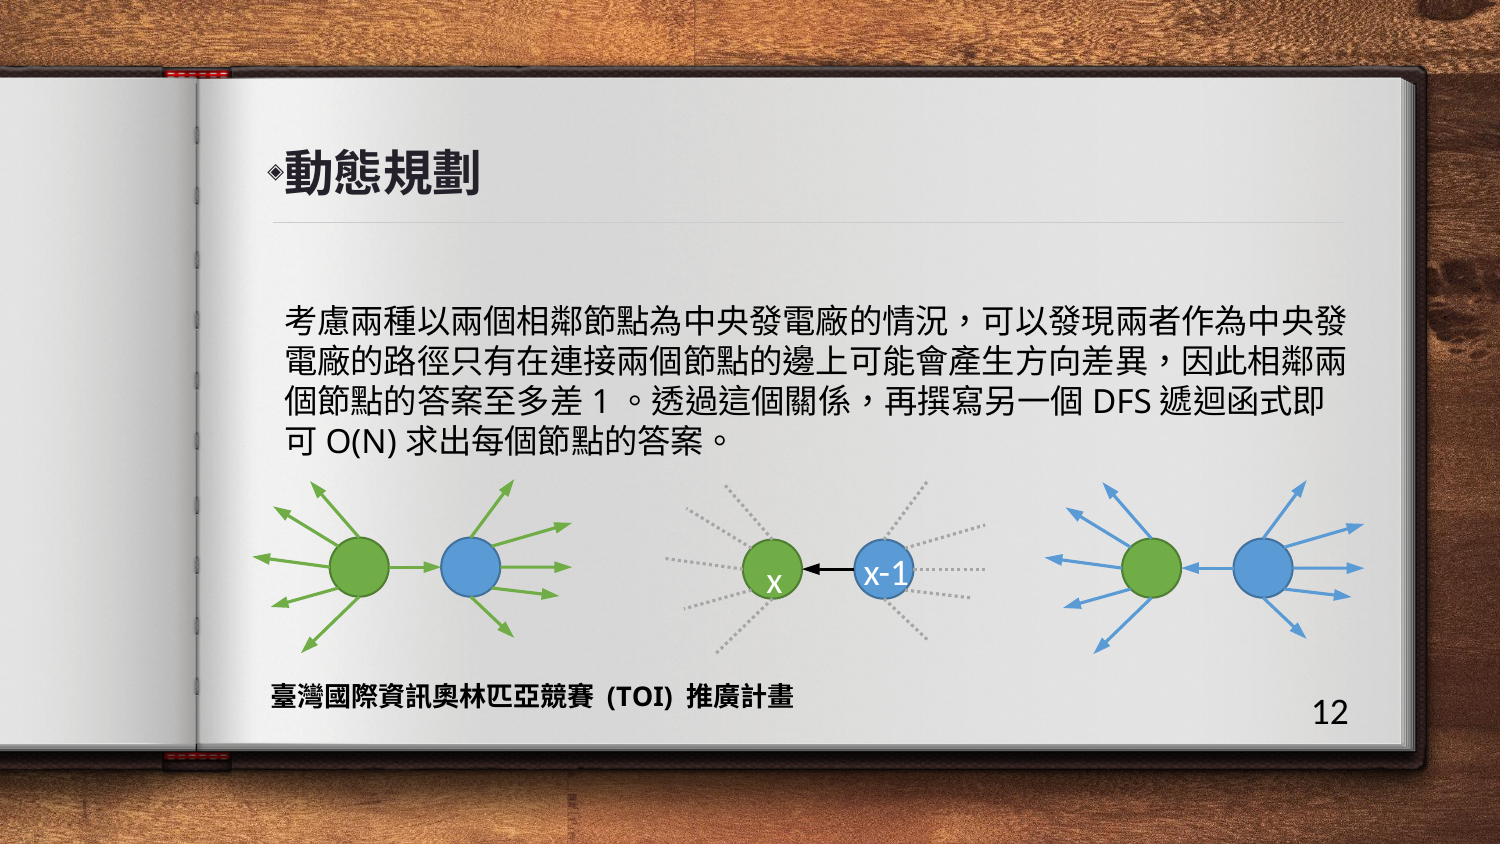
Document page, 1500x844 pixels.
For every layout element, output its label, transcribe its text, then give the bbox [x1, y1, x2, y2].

text_box 考慮兩種以兩個相鄰節點為中央發電廠的情況，可以發現兩者作為中央發電廠的路徑只有在連接兩個節點的邊上可能會產生方向差異，因此相鄰兩個節點的答案至多差1。透過這個關係，再撰寫另一個DFS遞迴函式即可O(N)求出每個節點的答案。 [269, 293, 1367, 470]
text_box [1122, 538, 1182, 598]
text_box x-1 [848, 540, 939, 601]
text_box [441, 537, 501, 597]
text_box x [742, 539, 802, 599]
text_box [1295, 672, 1386, 737]
text_box [1233, 538, 1293, 598]
text_box [329, 537, 389, 597]
list 動態規劃 [252, 126, 1194, 216]
